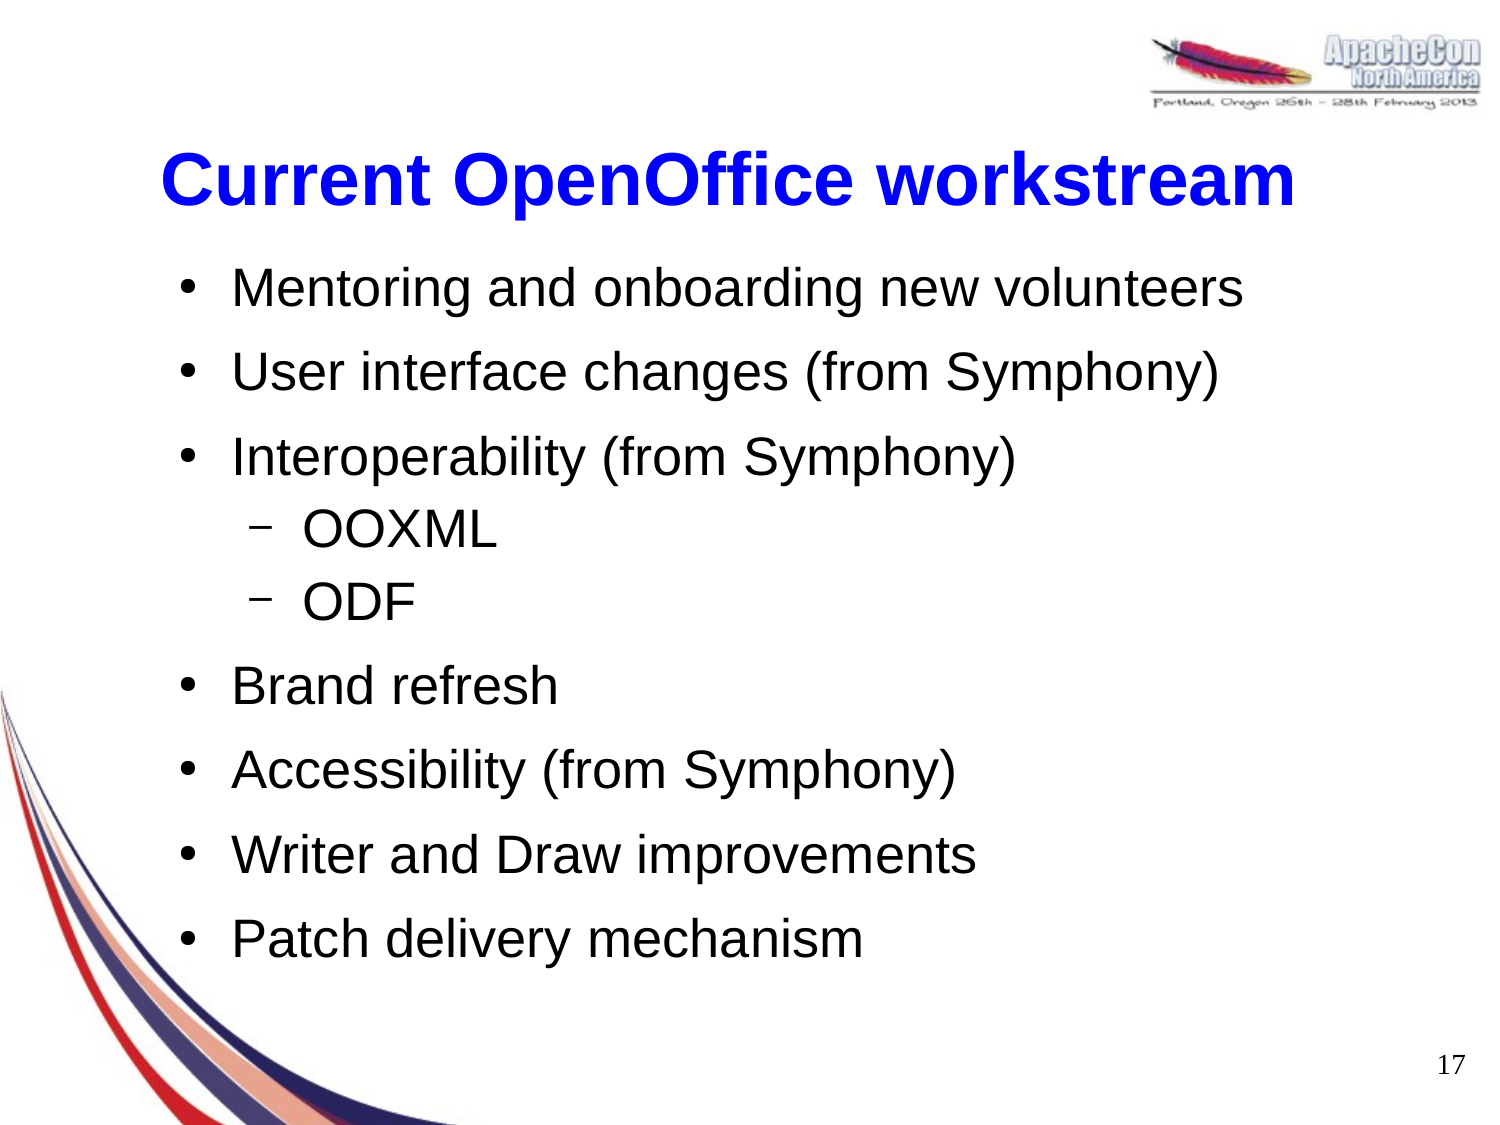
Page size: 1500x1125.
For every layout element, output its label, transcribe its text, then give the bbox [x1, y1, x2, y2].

title Current OpenOffice workstream [160, 128, 1393, 231]
picture [0, 0, 1500, 1125]
list Mentoring and onboarding new volunteers User interface changes (from Symphony) Interoperability (from Symphony) OOXML ODF Brand refresh Accessibility (from Symphony) Writer and Draw improvements Patch delivery mechanism [160, 257, 1393, 970]
